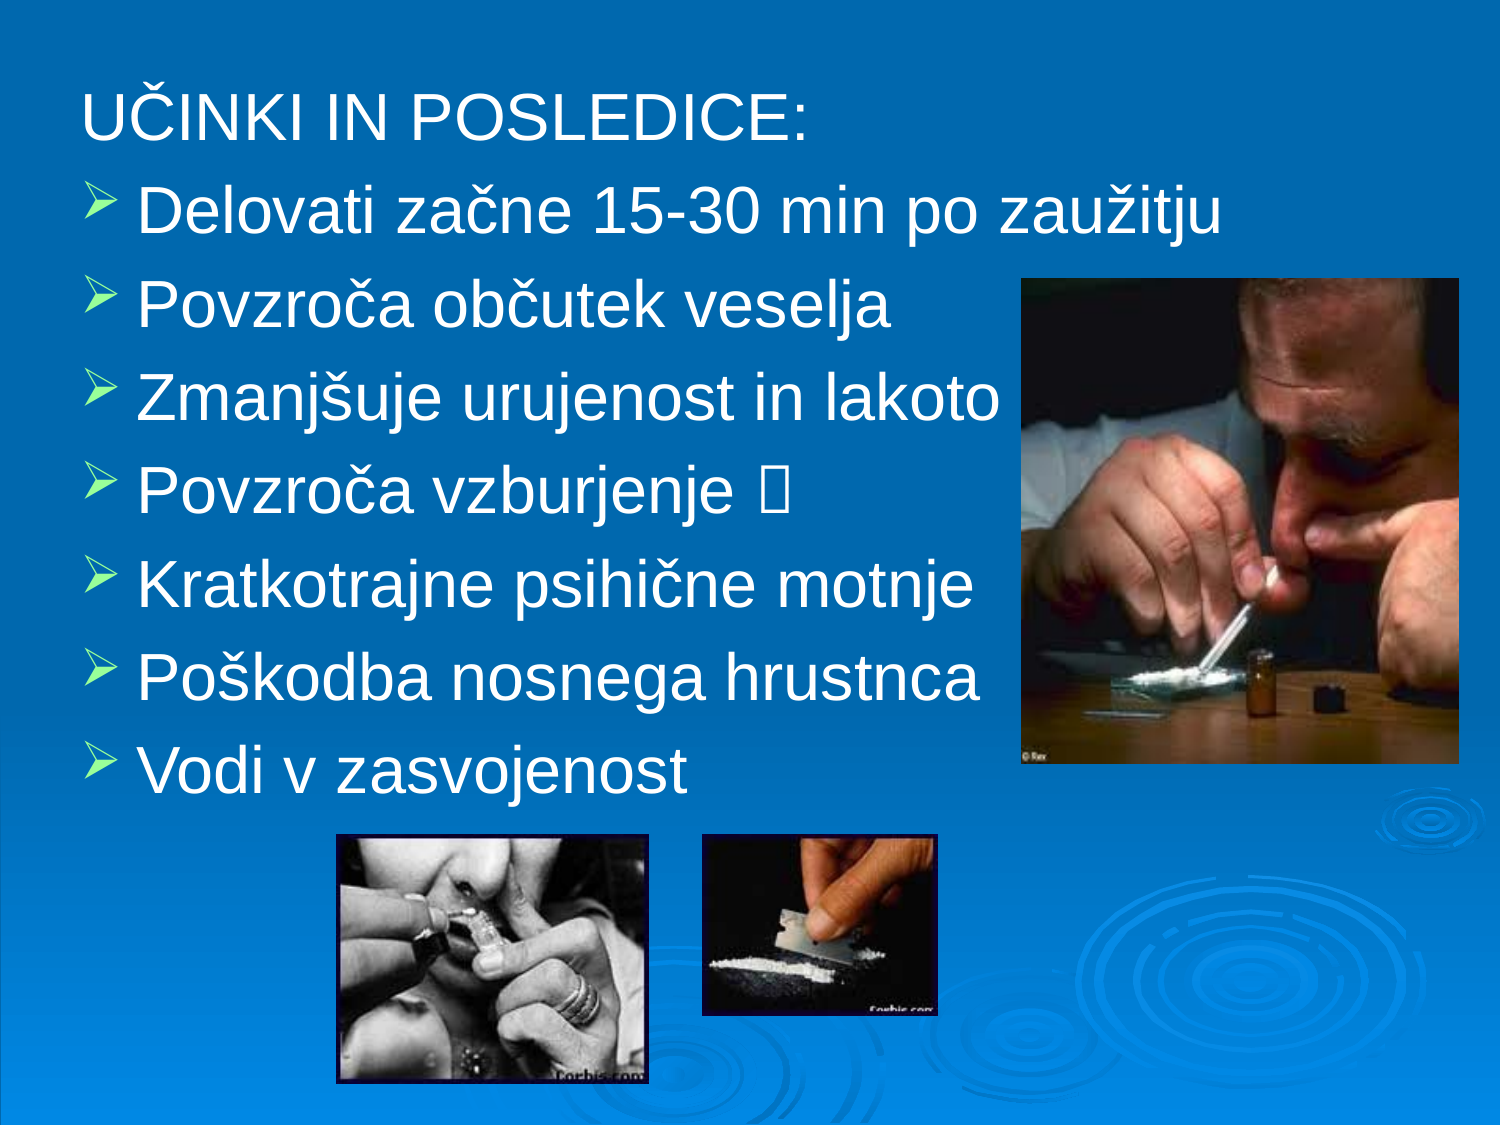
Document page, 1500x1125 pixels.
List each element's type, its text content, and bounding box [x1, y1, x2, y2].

picture [1021, 278, 1459, 764]
list UČINKI IN POSLEDICE: Delovati začne 15-30 min po zaužitju Povzroča občutek veselja Zmanjšuje urujenost in lakoto Povzroča vzburjenje  Kratkotrajne psihične motnje Poškodba nosnega hrustnca Vodi v zasvojenost [64, 66, 1415, 1071]
picture [702, 834, 938, 1016]
picture [336, 834, 649, 1085]
